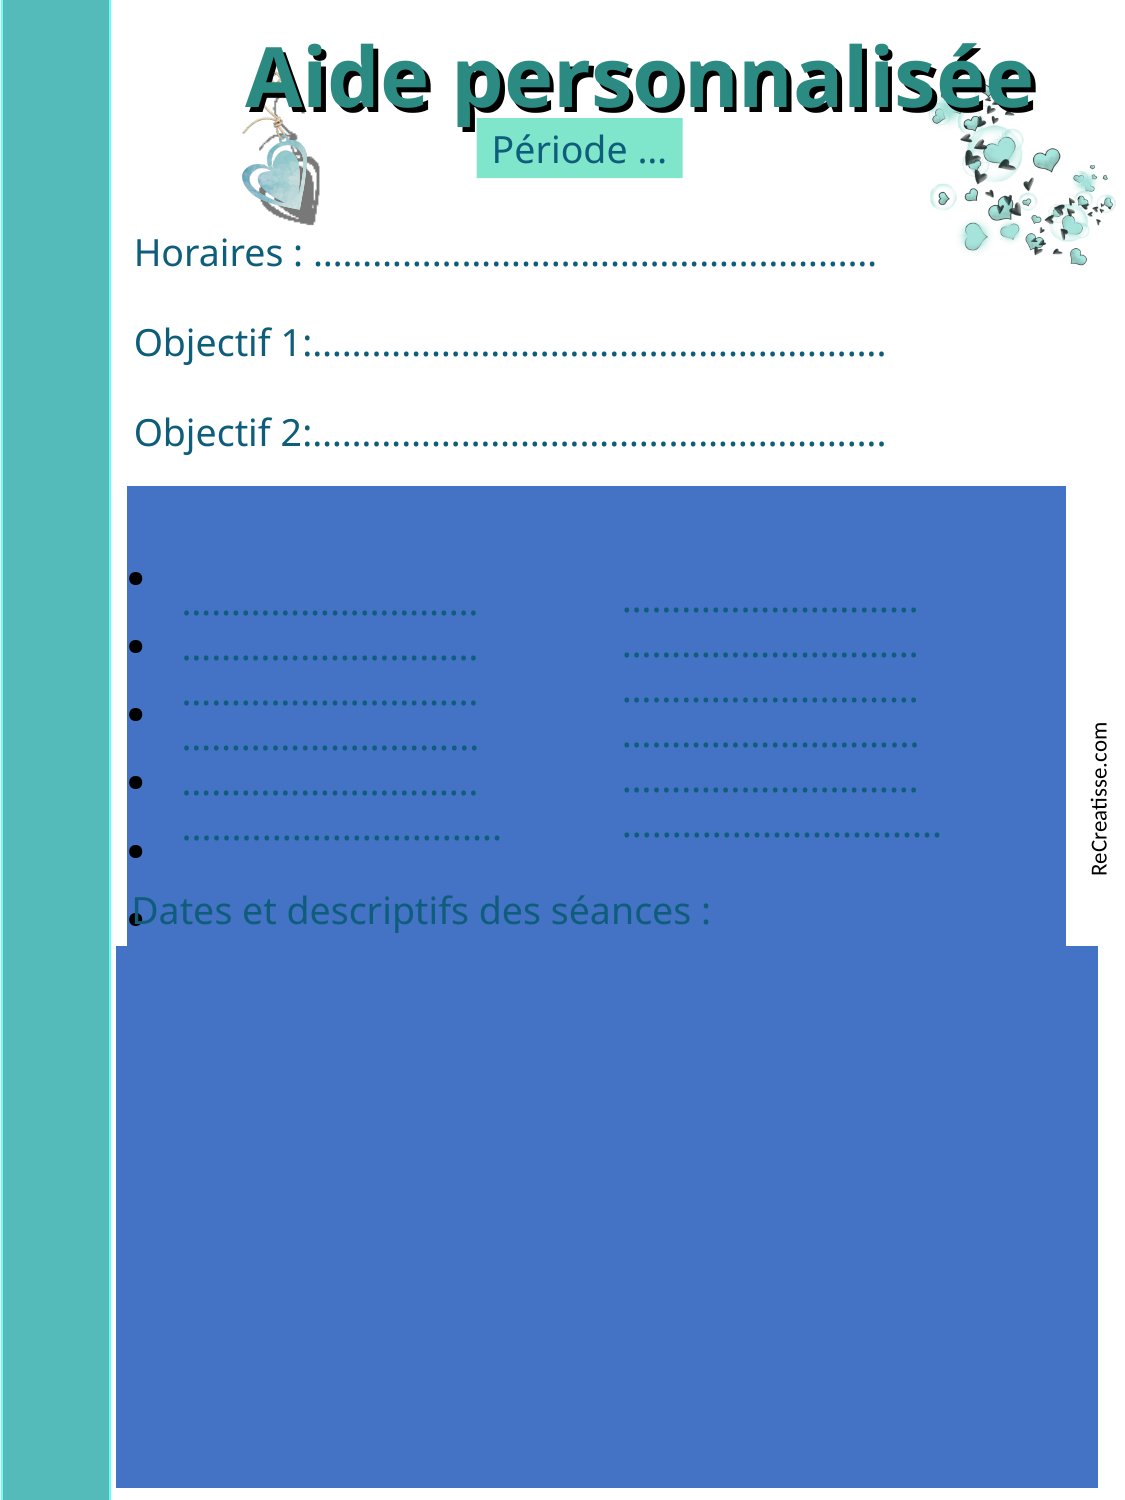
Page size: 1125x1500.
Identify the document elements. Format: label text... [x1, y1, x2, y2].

table_cell [365, 1014, 1098, 1082]
table_cell [365, 1420, 1098, 1488]
table_cell [116, 1149, 365, 1217]
table_cell [116, 1014, 365, 1082]
text_box Période … [477, 132, 683, 178]
table_cell [116, 1285, 365, 1352]
table_header [596, 486, 1066, 546]
text_box ………………………… ………………………… ………………………… ………………………... ………………………… ................................ [167, 570, 729, 855]
table_cell [116, 1217, 365, 1285]
text_box Dates et descriptifs des séances : [116, 879, 737, 939]
table_cell [116, 1420, 365, 1488]
table_cell [365, 1217, 1098, 1285]
text_box Horaires : ………………………………………………… Objectif 1:…………………………………………………. Objectif 2:…………………………………………………. [119, 222, 903, 642]
picture [242, 132, 307, 210]
table_header [127, 486, 596, 546]
picture [900, 58, 1125, 283]
table_cell [365, 1082, 1098, 1149]
table_cell [365, 1149, 1098, 1217]
text_box ReCreatisse.com [1076, 853, 1119, 891]
table_header [365, 946, 1098, 1014]
text_box ………………………… ………………………… ………………………… ………………………... ………………………… ................................ [607, 522, 1125, 853]
table_cell [127, 546, 596, 879]
text_box Aide personnalisée [230, 17, 1050, 132]
text_box [2, 0, 110, 1500]
table_cell [365, 1352, 1098, 1420]
table_cell [596, 853, 1066, 946]
table_cell [127, 939, 596, 946]
table_header [116, 946, 365, 1014]
table_cell [116, 1082, 365, 1149]
table_cell [596, 546, 607, 570]
table_cell [116, 1352, 365, 1420]
table_cell [365, 1285, 1098, 1352]
